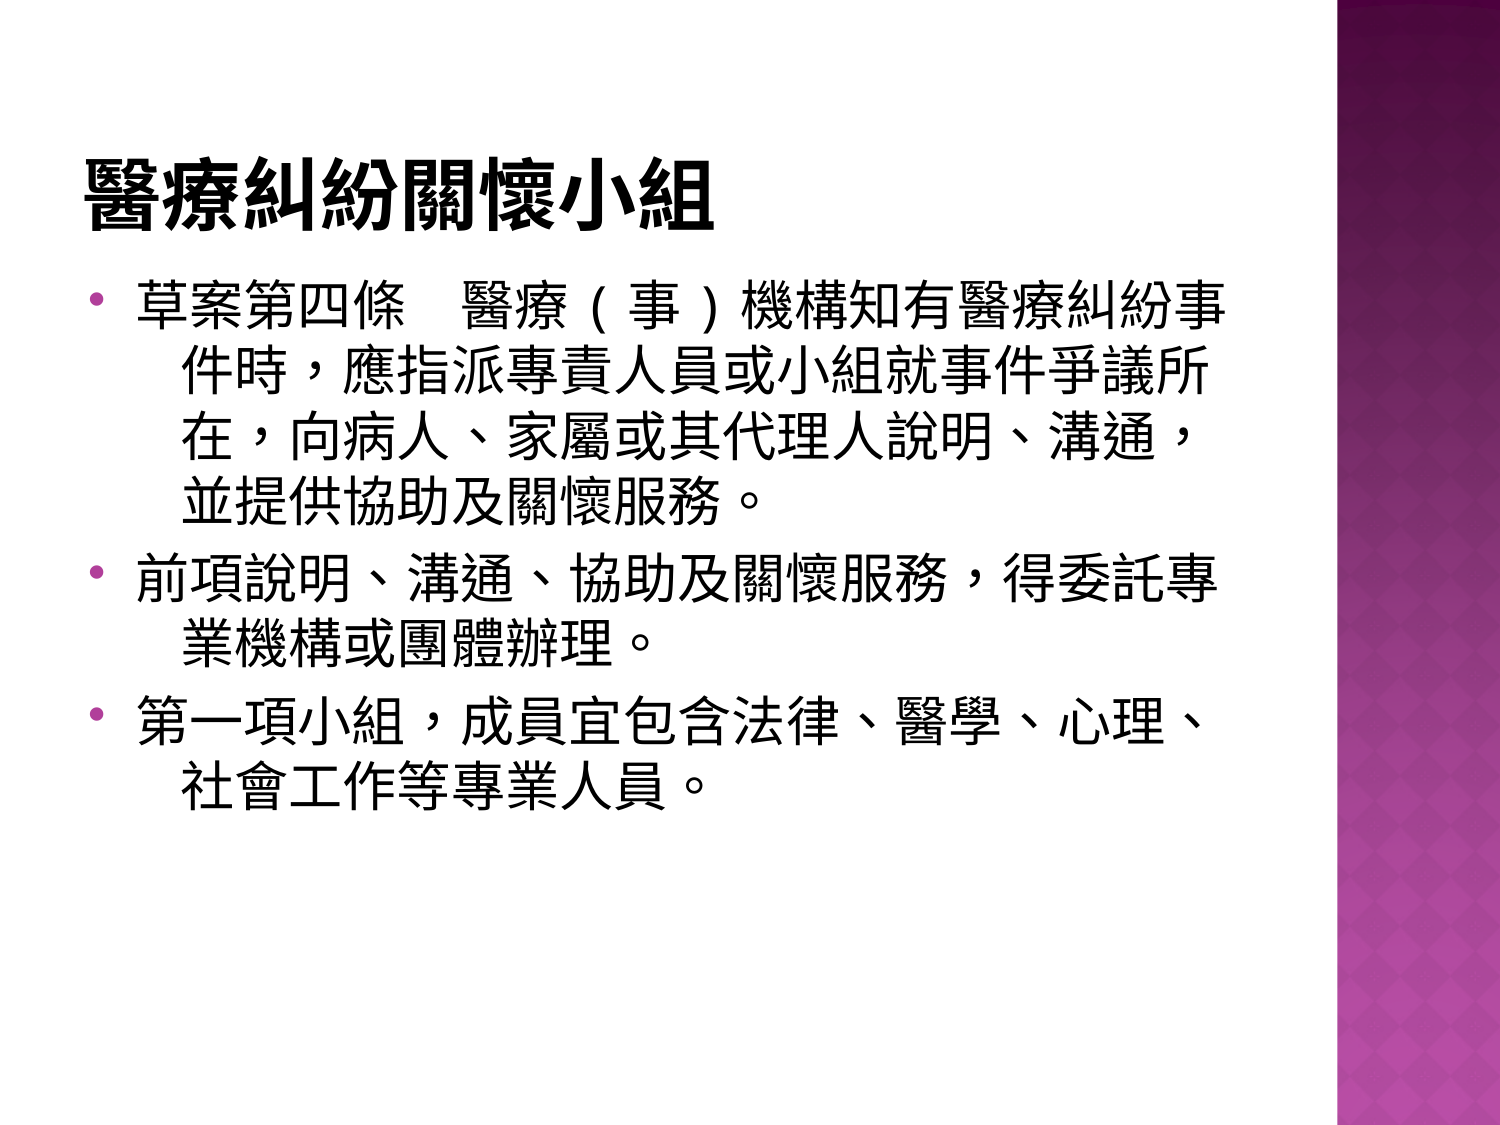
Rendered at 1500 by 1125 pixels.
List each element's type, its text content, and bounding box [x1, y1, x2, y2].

list 草案第四條 醫療(事)機構知有醫療糾紛事件時，應指派專責人員或小組就事件爭議所在，向病人、家屬或其代理人說明、溝通，並提供協助及關懷服務。 前項說明、溝通、協助及關懷服務，得委託專業機構或團體辦理。 第一項小組，成員宜包含法律、醫學、心理、社會工作等專業人員。 [75, 264, 1263, 1060]
title 醫療糾紛關懷小組 [75, 52, 1263, 240]
